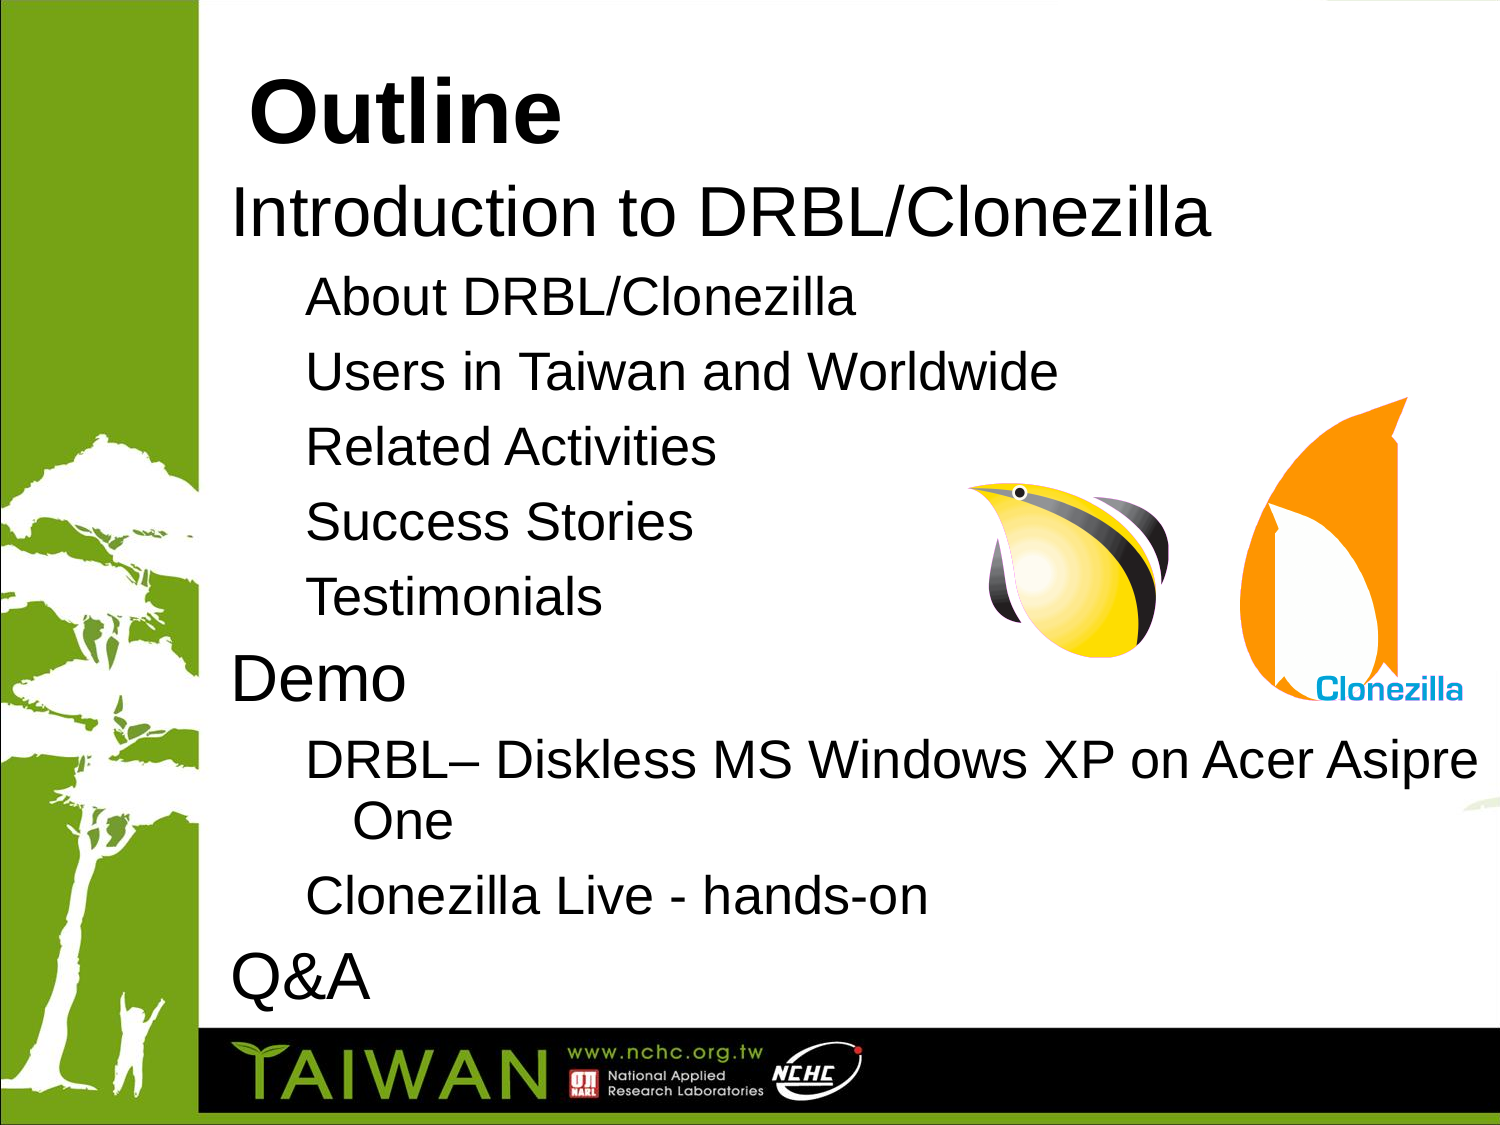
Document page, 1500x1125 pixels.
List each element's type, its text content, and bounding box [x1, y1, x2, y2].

picture [0, 0, 1500, 1125]
picture [1240, 397, 1464, 709]
list Introduction to DRBL/Clonezilla About DRBL/Clonezilla Users in Taiwan and Worldwide Related Activities Success Stories Testimonials Demo DRBL– Diskless MS Windows XP on Acer Asipre One Clonezilla Live - hands-on Q&A [230, 172, 1500, 1015]
picture [944, 456, 1182, 693]
title Outline [248, 17, 1480, 172]
